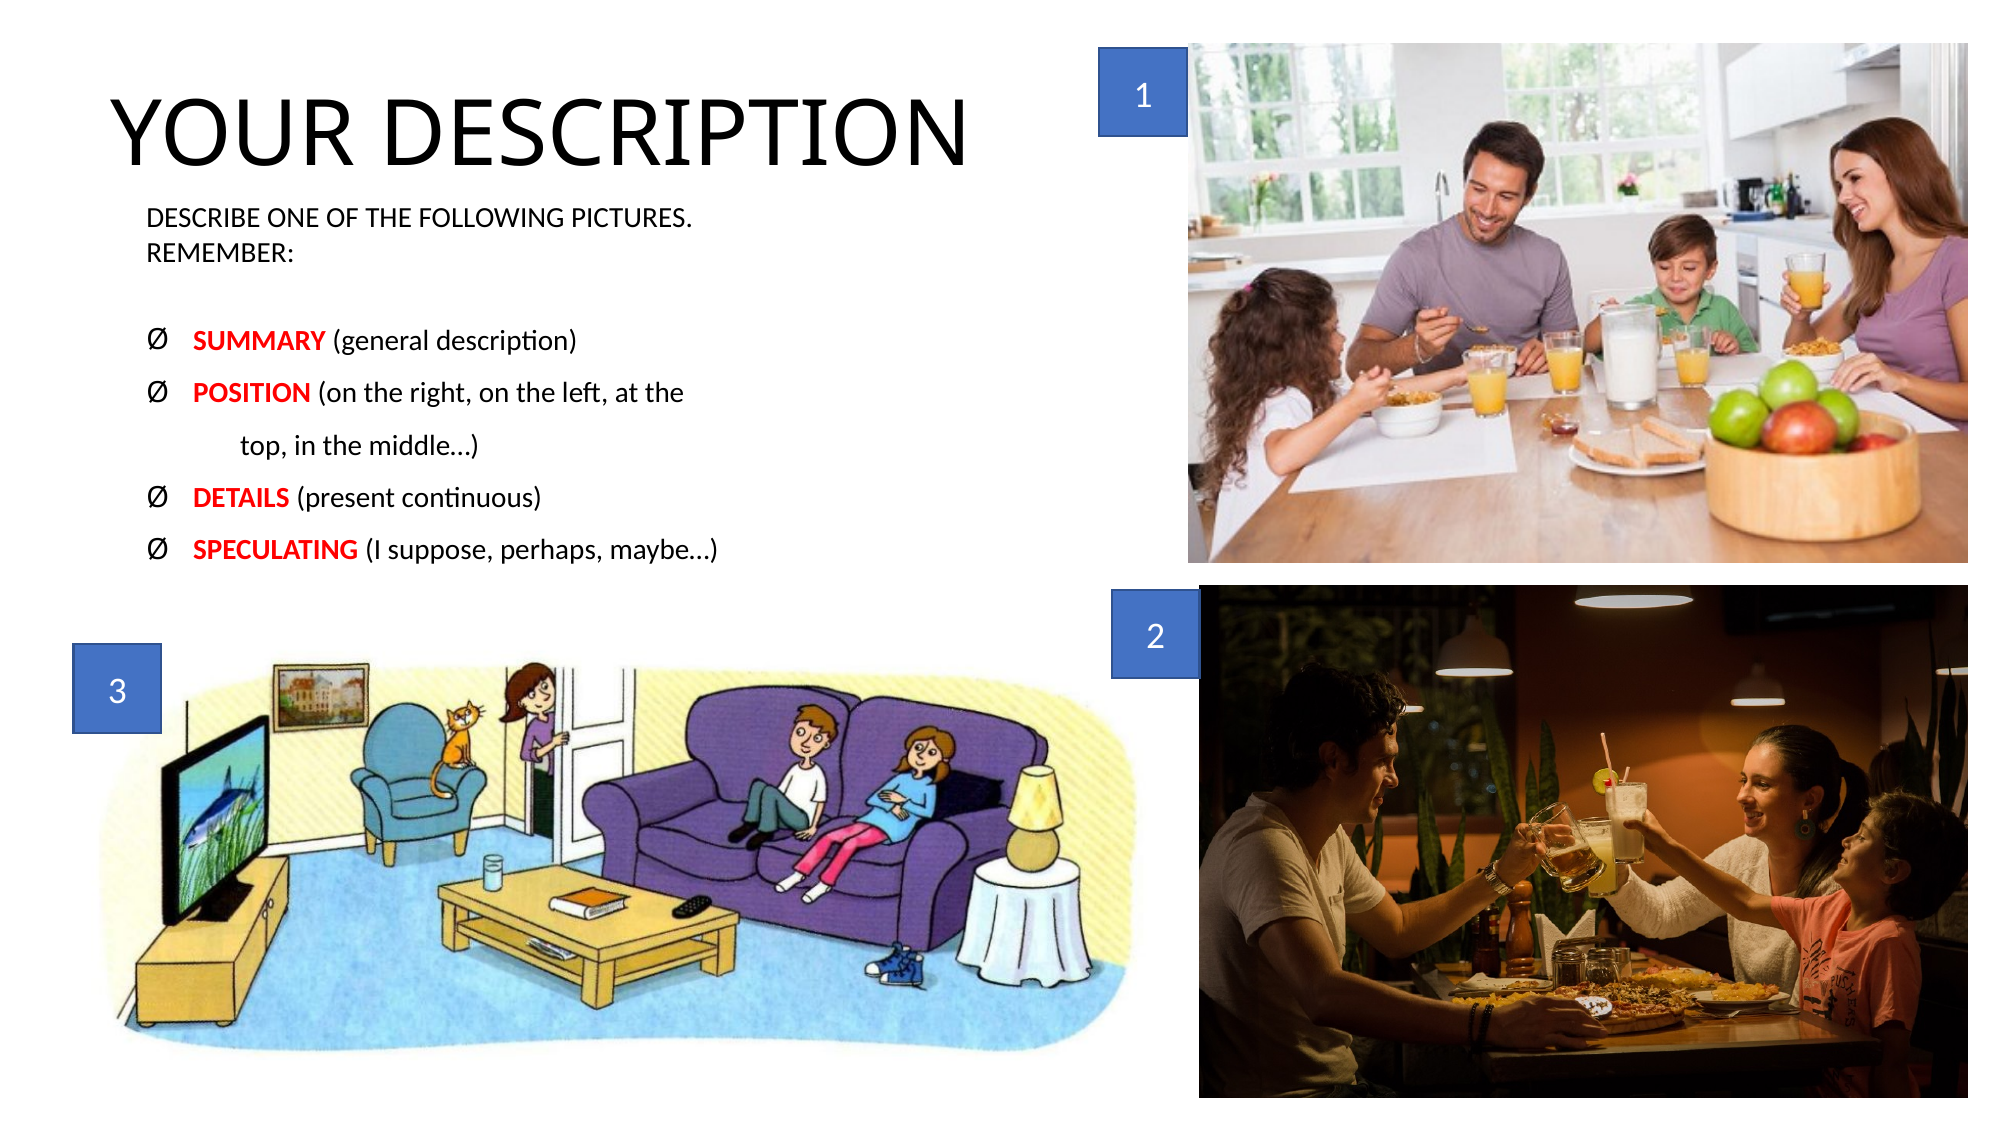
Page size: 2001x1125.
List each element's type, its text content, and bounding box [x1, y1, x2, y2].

text_box 3 [74, 644, 161, 733]
text_box 1 [1099, 48, 1187, 136]
title YOUR DESCRIPTION [95, 27, 1821, 245]
picture [1199, 585, 1968, 1098]
text_box DESCRIBE ONE OF THE FOLLOWING PICTURES. REMEMBER: SUMMARY (general description) POSITION (on the right, on the left, at the top, in the middle…) DETAILS (present continuous) SPECULATING (I suppose, perhaps, maybe…) [131, 191, 753, 572]
picture [1188, 43, 1968, 563]
picture [42, 618, 1188, 1066]
text_box 2 [1112, 590, 1199, 678]
